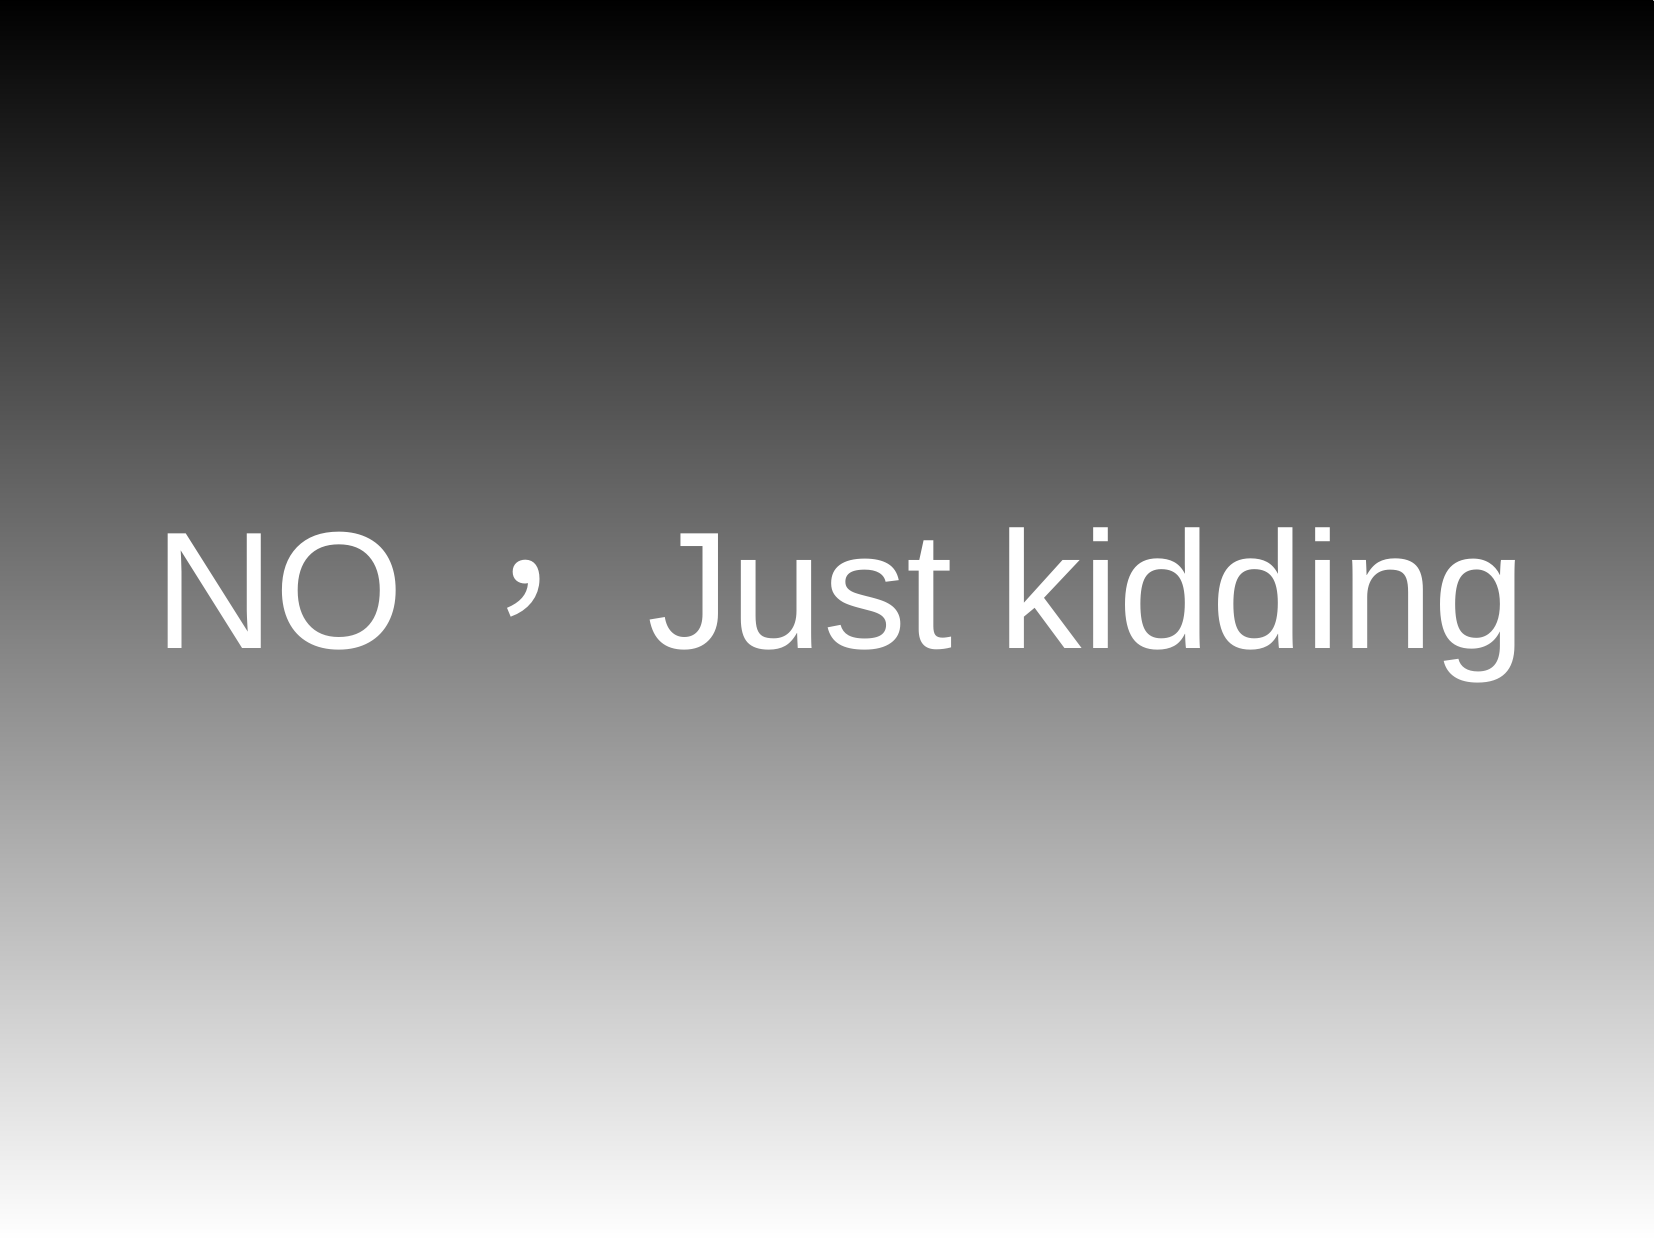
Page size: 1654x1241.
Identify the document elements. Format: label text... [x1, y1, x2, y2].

title NO，Just kidding [96, 493, 1586, 688]
